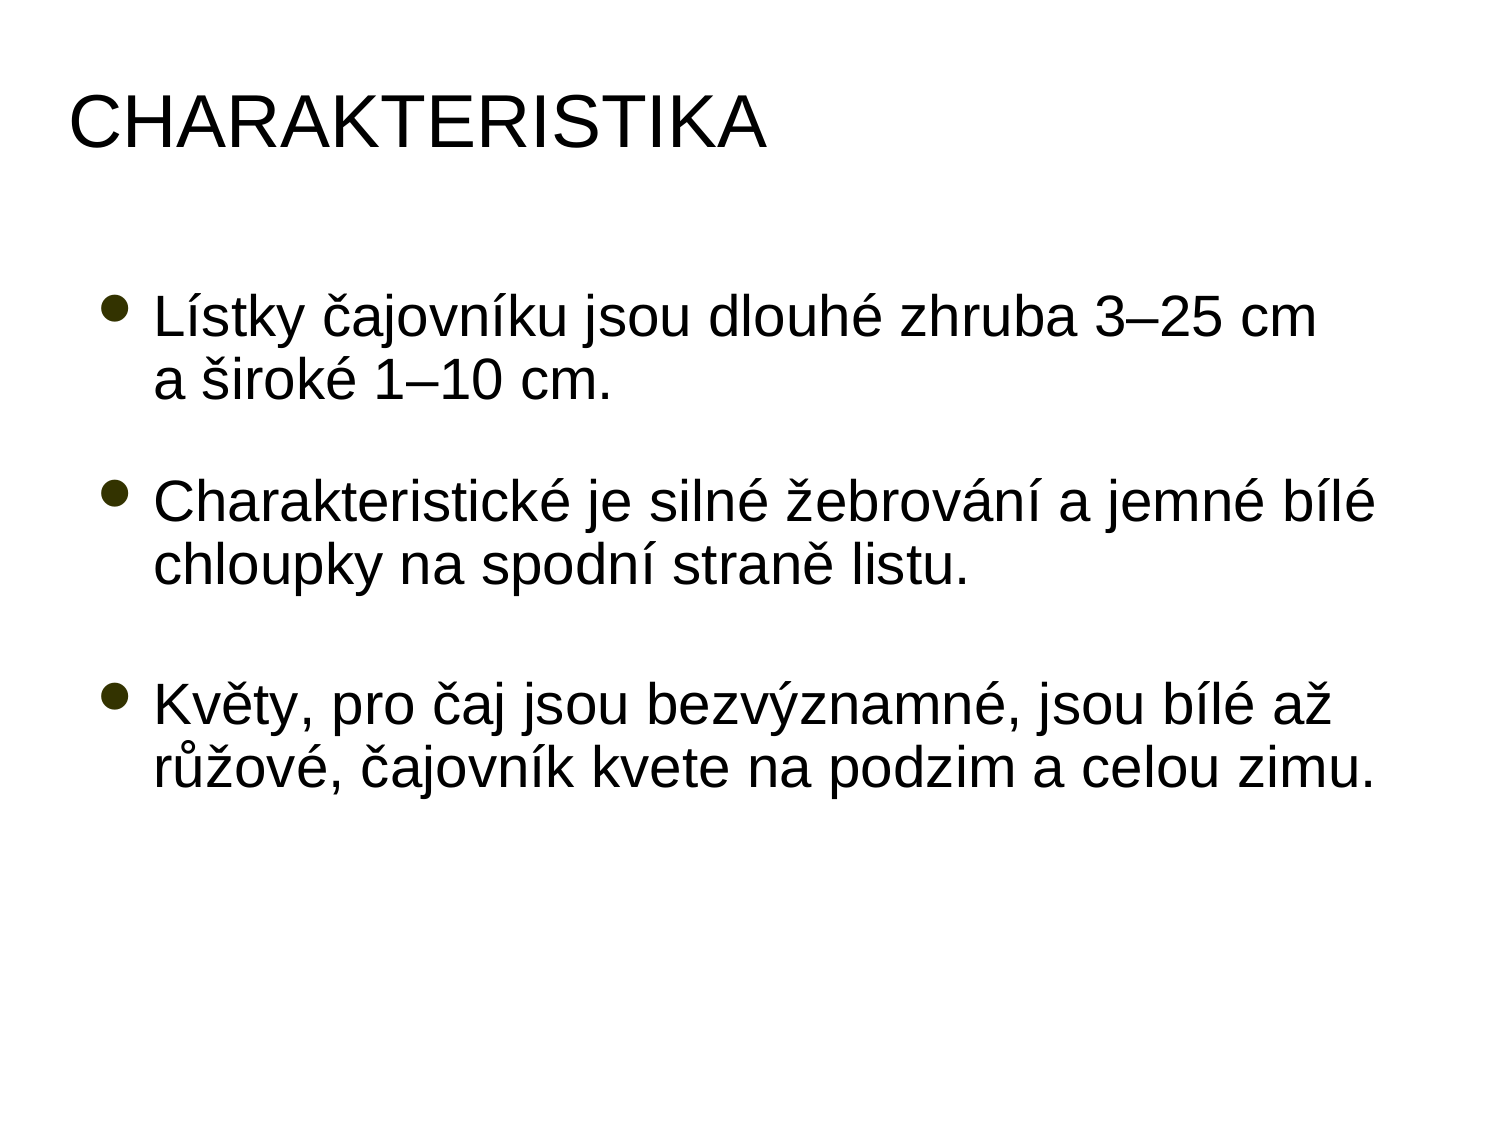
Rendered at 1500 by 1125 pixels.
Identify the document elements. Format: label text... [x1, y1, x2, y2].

list Lístky čajovníku jsou dlouhé zhruba 3–25 cm a široké 1–10 cm. Charakteristické je silné žebrování a jemné bílé chloupky na spodní straně listu. Květy, pro čaj jsou bezvýznamné, jsou bílé až růžové, čajovník kvete na podzim a celou zimu. [82, 278, 1500, 953]
title CHARAKTERISTIKA [53, 42, 1312, 193]
